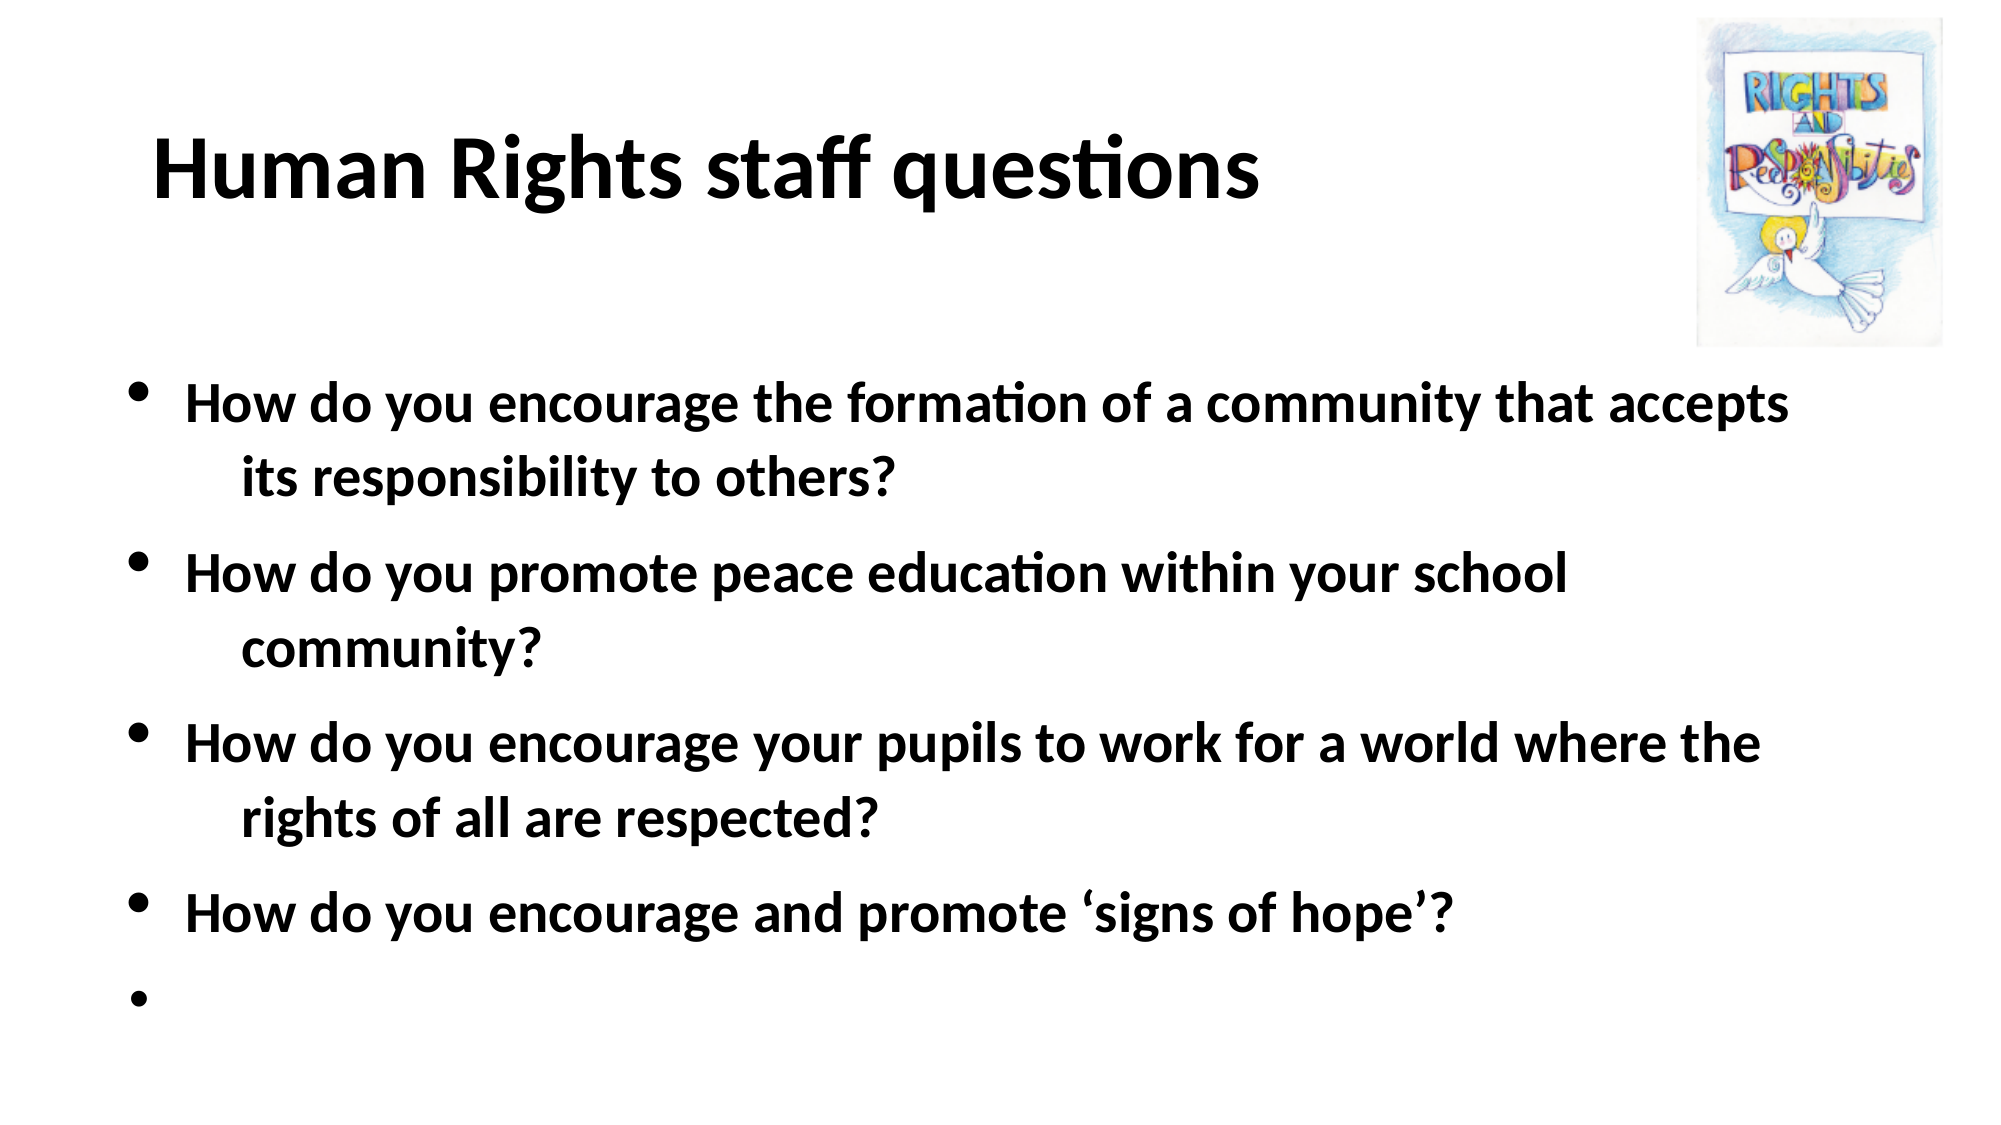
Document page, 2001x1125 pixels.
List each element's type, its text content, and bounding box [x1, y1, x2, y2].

title Human Rights staff questions [137, 59, 1686, 278]
list How do you encourage the formation of a community that accepts its responsibility to others? How do you promote peace education within your school community? How do you encourage your pupils to work for a world where the rights of all are respected? How do you encourage and promote ‘signs of hope’? [113, 351, 1839, 1066]
picture [1686, 0, 1954, 352]
